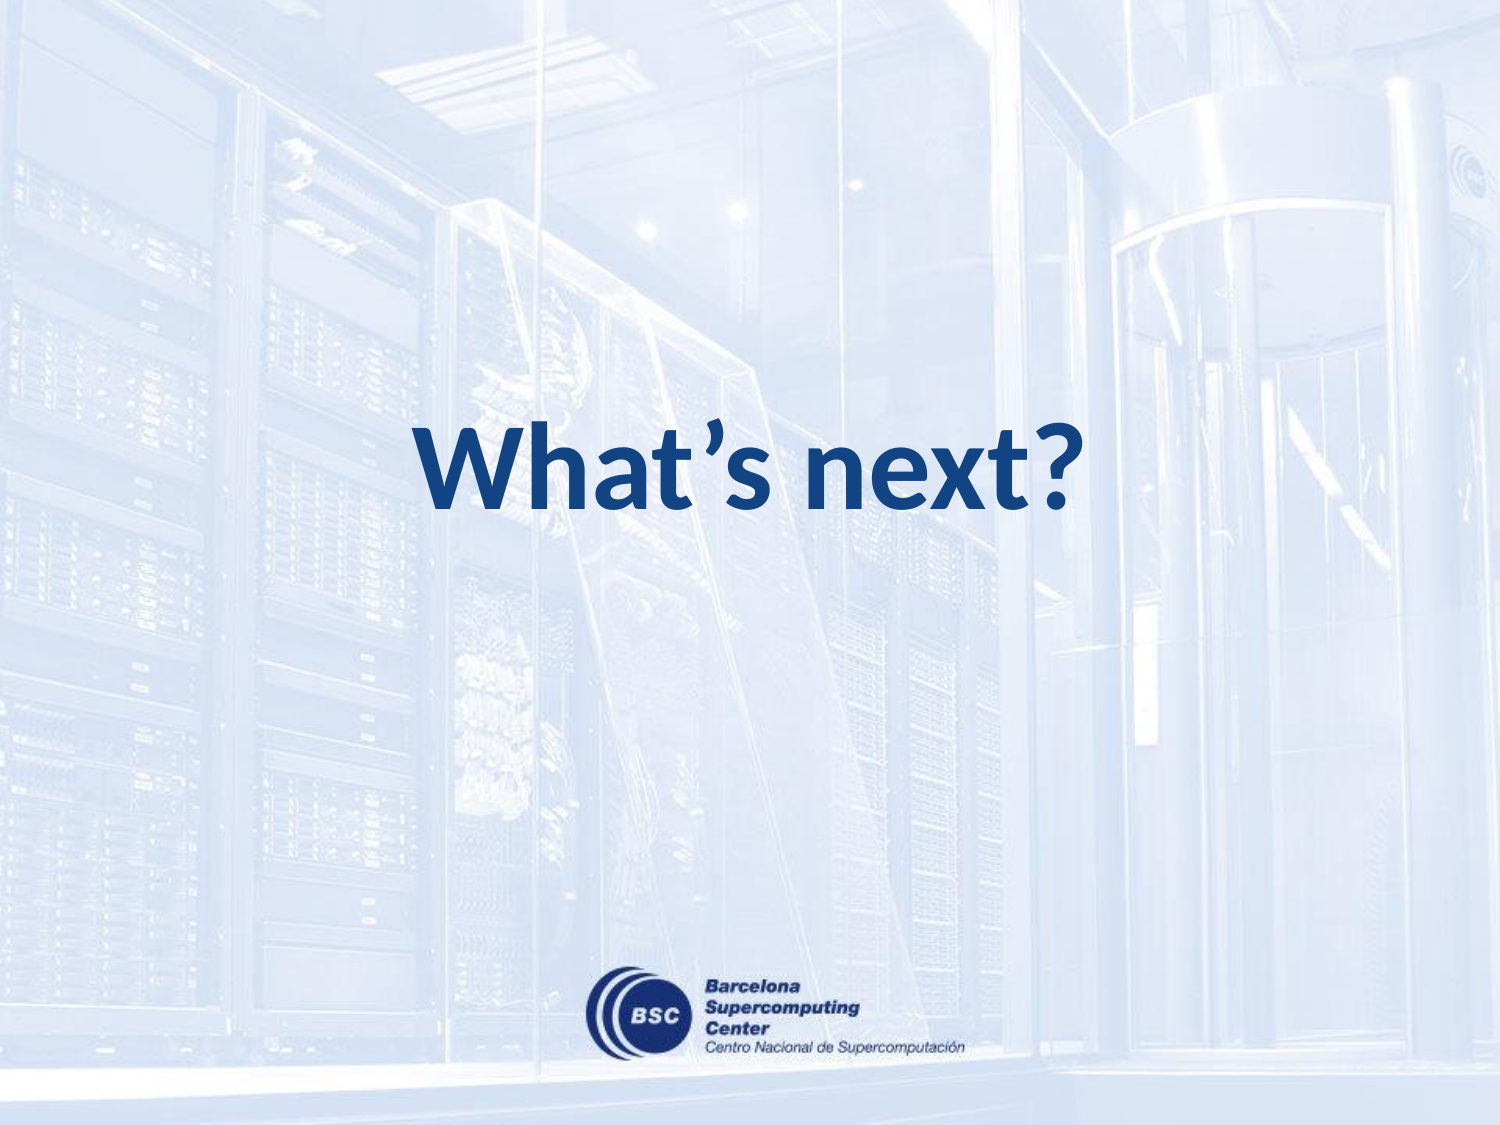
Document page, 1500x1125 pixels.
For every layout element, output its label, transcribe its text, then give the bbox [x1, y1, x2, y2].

picture [0, 0, 1500, 1125]
title What’s next? [188, 143, 1311, 794]
